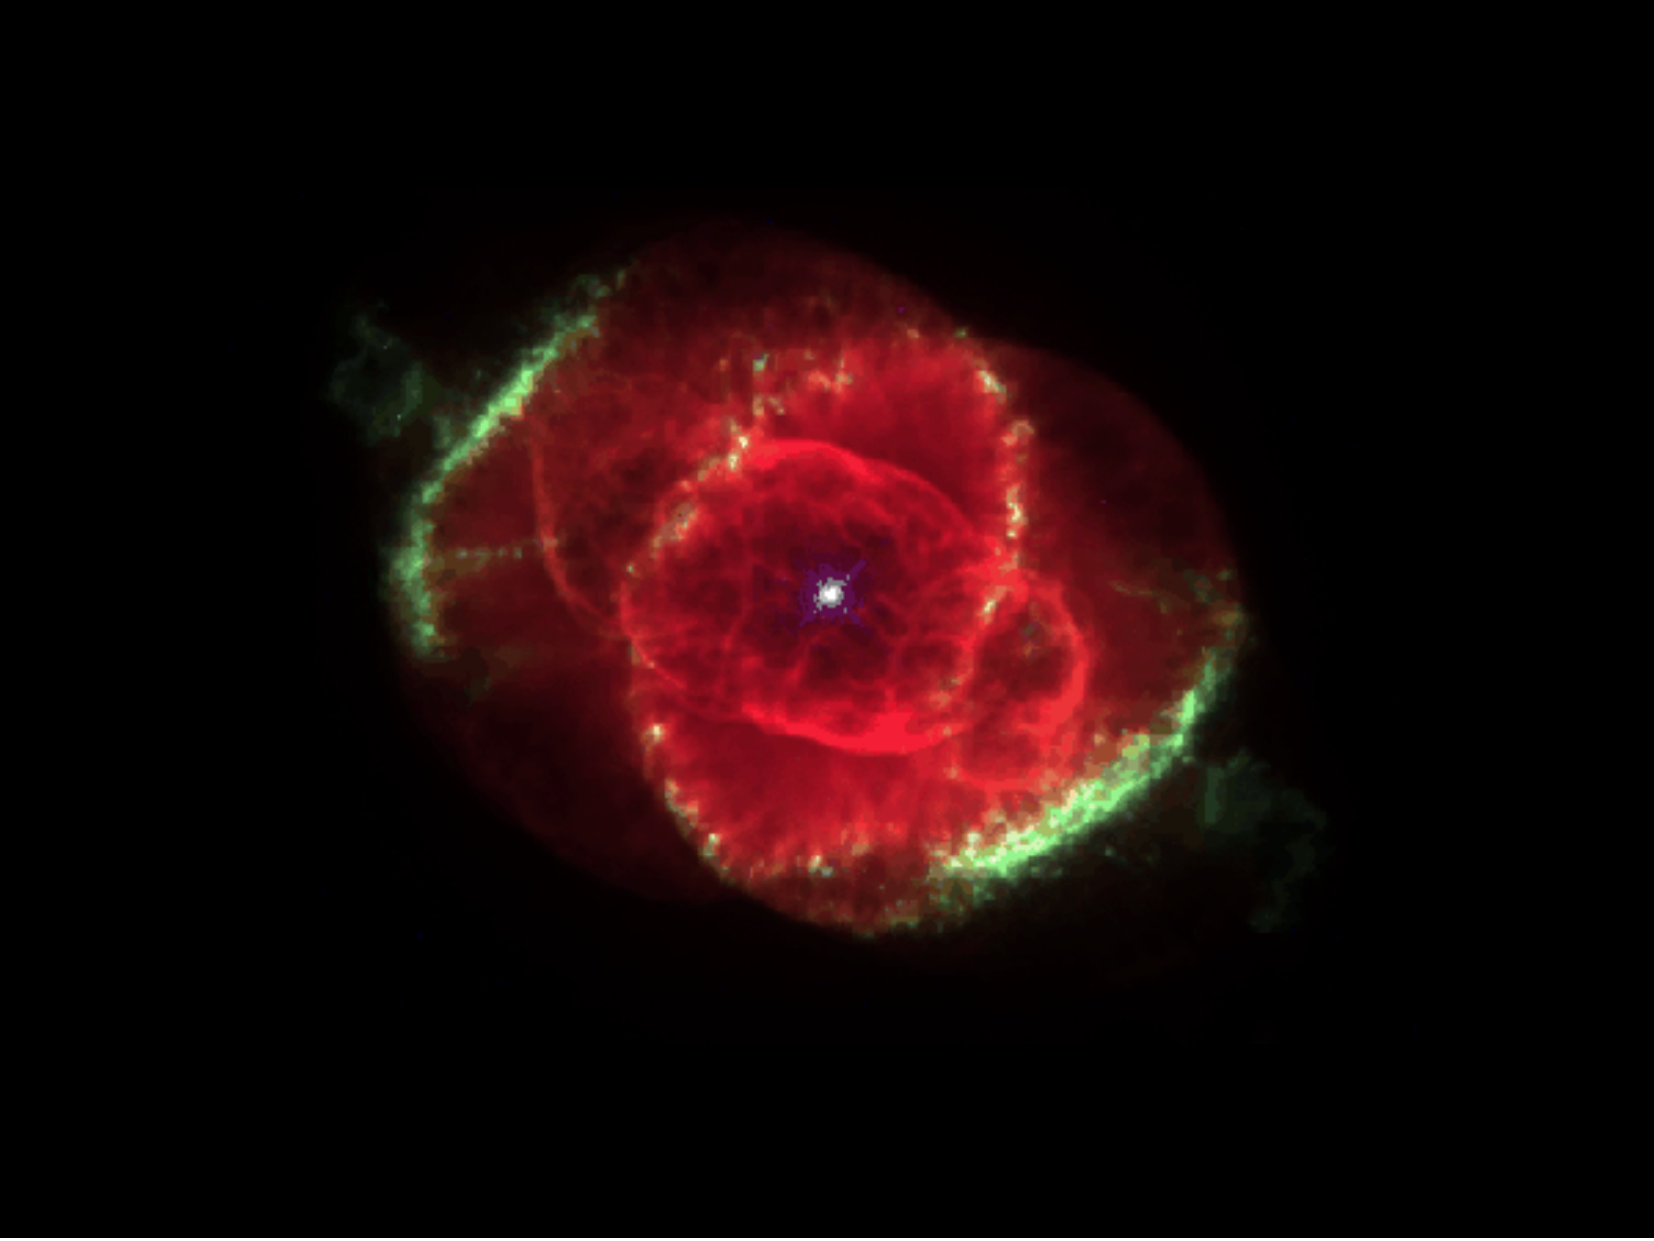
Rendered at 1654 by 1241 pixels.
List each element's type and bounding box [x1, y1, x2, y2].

text_box [0, 0, 1654, 1238]
picture [225, 187, 1426, 1044]
